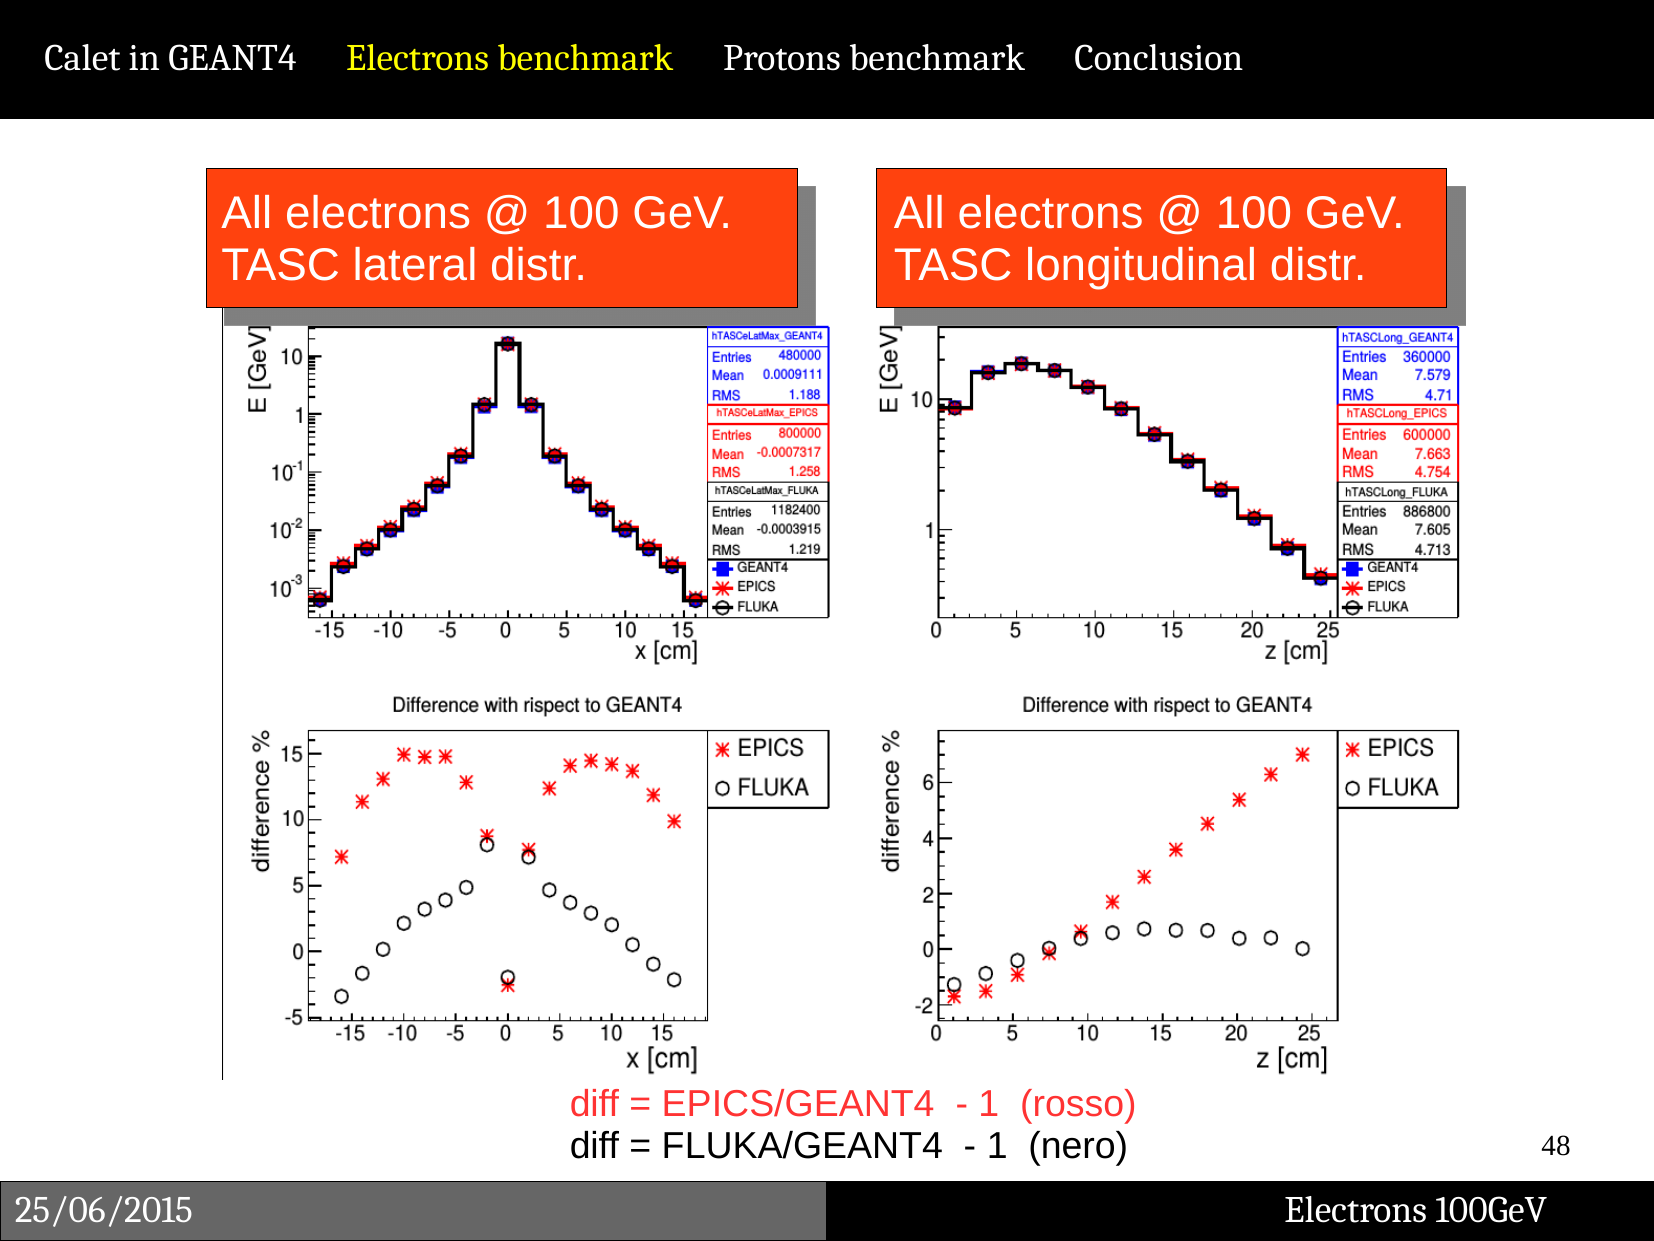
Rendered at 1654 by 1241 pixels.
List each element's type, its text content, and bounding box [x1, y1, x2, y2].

text_box Electrons 100GeV [1269, 1181, 1634, 1240]
text_box [876, 168, 1447, 308]
text_box All electrons @ 100 GeV. TASC lateral distr. [206, 180, 798, 308]
picture [222, 283, 1477, 1080]
text_box All electrons @ 100 GeV. TASC longitudinal distr. [879, 180, 1595, 308]
text_box Calet in GEANT4 Electrons benchmark Protons benchmark Conclusion [29, 29, 1625, 89]
text_box [206, 168, 798, 180]
text_box diff = EPICS/GEANT4 - 1 (rosso) diff = FLUKA/GEANT4 - 1 (nero) [555, 1074, 1235, 1174]
text_box [0, 0, 1654, 119]
text_box [0, 1181, 1654, 1241]
text_box 25/06/2015 [0, 1181, 246, 1240]
